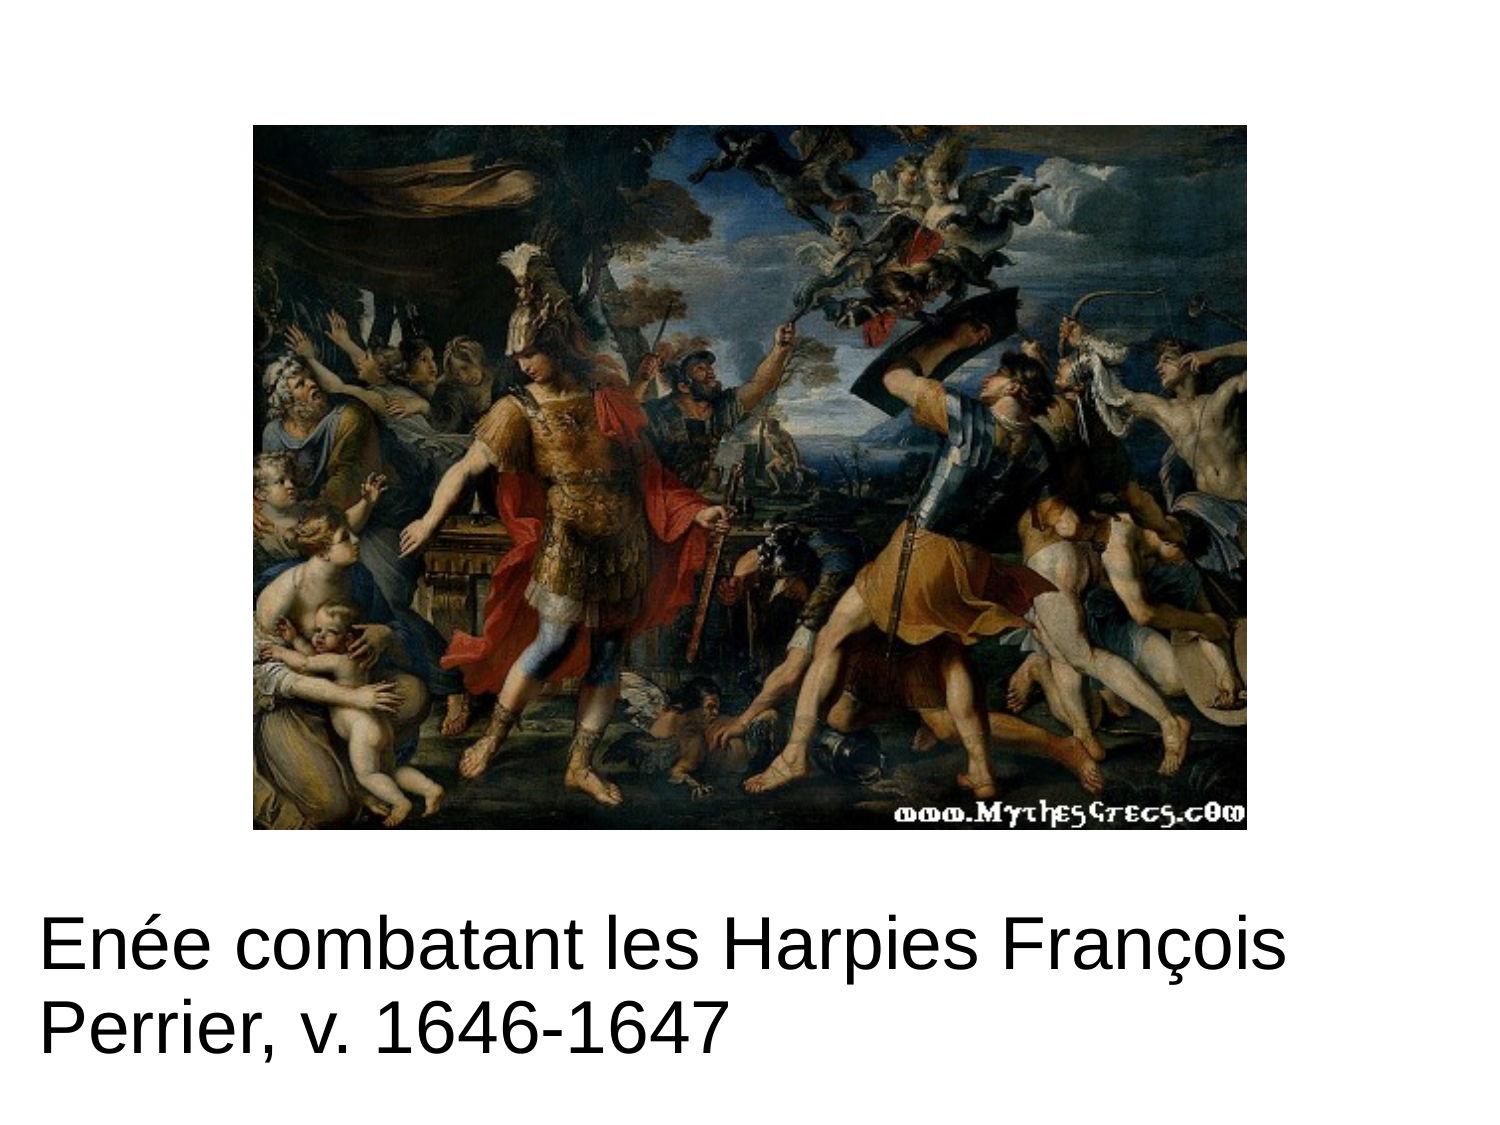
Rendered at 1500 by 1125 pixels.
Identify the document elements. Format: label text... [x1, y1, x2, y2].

text_box Enée combatant les Harpies François Perrier, v. 1646-1647 [23, 893, 1482, 1077]
picture [253, 125, 1247, 830]
